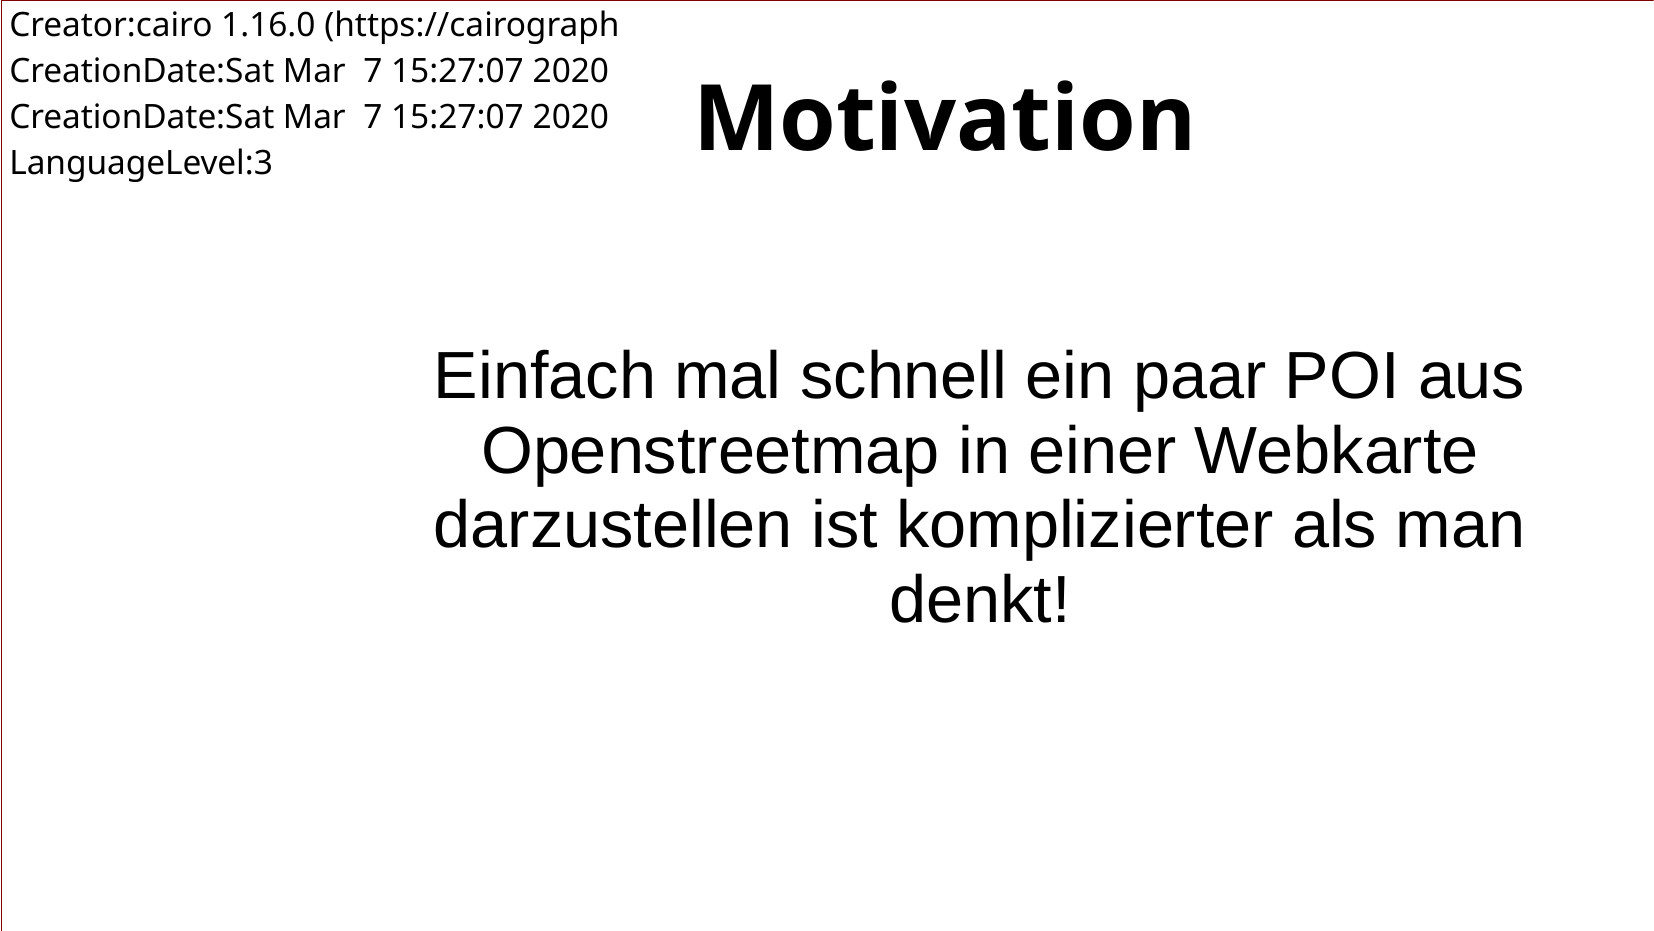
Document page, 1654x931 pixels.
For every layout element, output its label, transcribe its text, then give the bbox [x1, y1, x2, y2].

title Motivation [295, 37, 1595, 193]
list Einfach mal schnell ein paar POI aus Openstreetmap in einer Webkarte darzustellen ist komplizierter als man denkt! [295, 217, 1595, 758]
